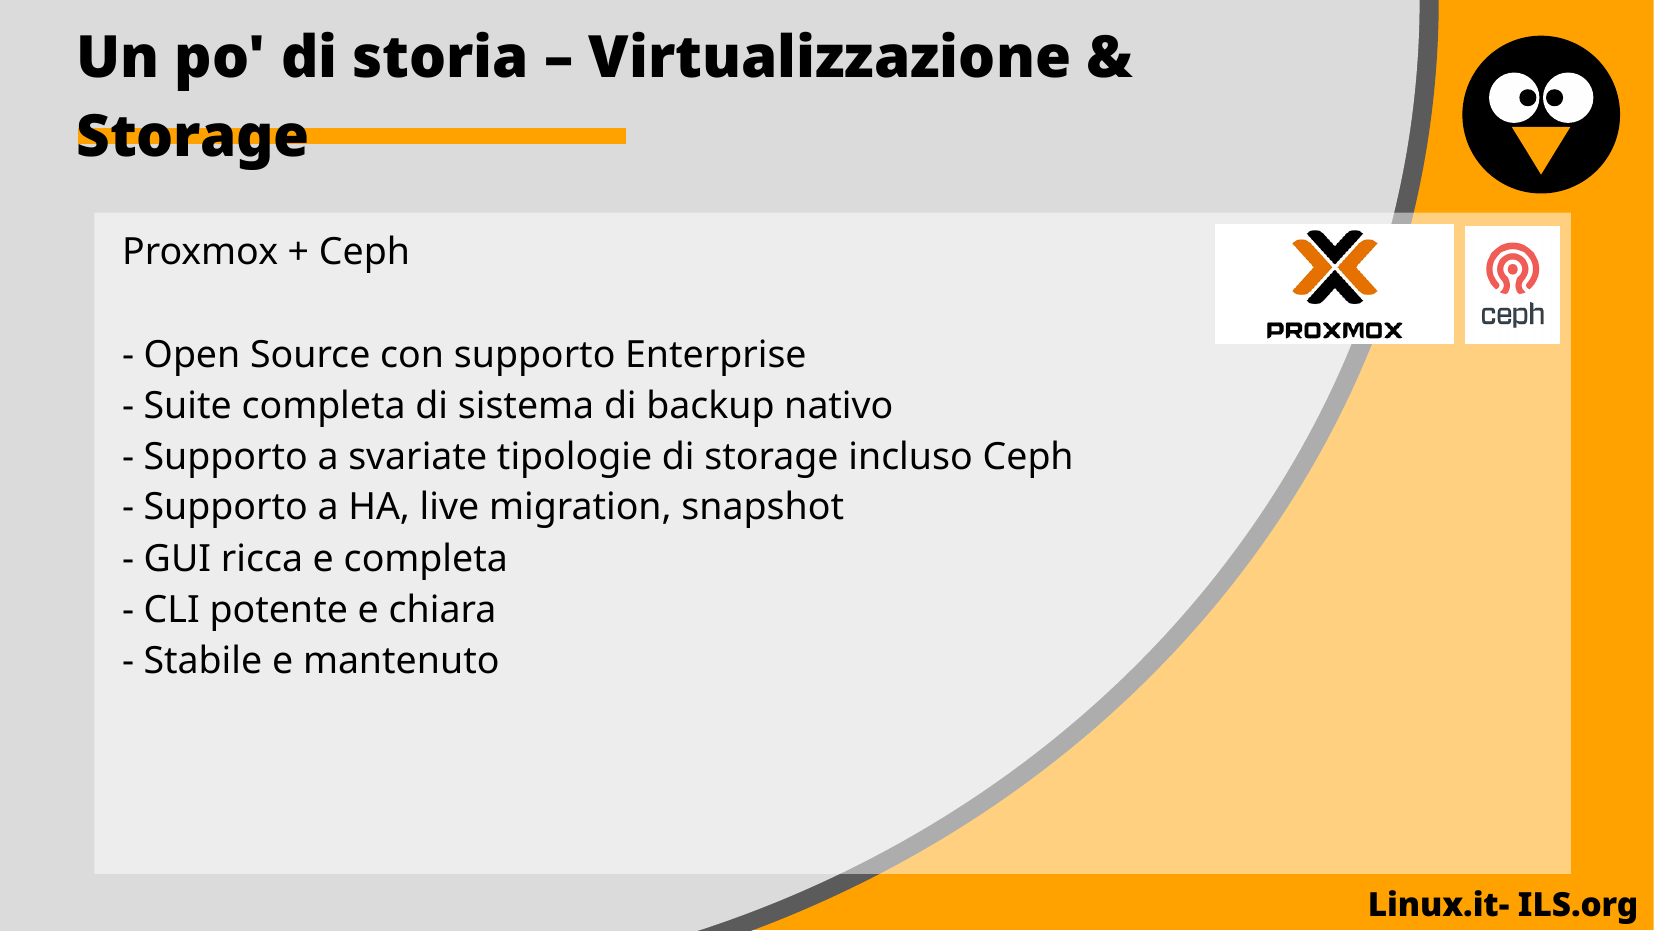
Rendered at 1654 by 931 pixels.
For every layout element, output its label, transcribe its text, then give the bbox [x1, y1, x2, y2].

subtitle [94, 212, 1571, 874]
picture [1215, 224, 1454, 344]
picture [1465, 226, 1560, 344]
text_box Linux.it- ILS.org [1346, 873, 1654, 927]
text_box Proxmox + Ceph - Open Source con supporto Enterprise - Suite completa di sistema di backup nativo - Supporto a svariate tipologie di storage incluso Ceph - Supporto a HA, live migration, snapshot - GUI ricca e completa - CLI potente e chiara - Stabile e mantenuto [107, 217, 1090, 692]
title Un po' di storia – Virtualizzazione & Storage [76, 28, 1264, 161]
